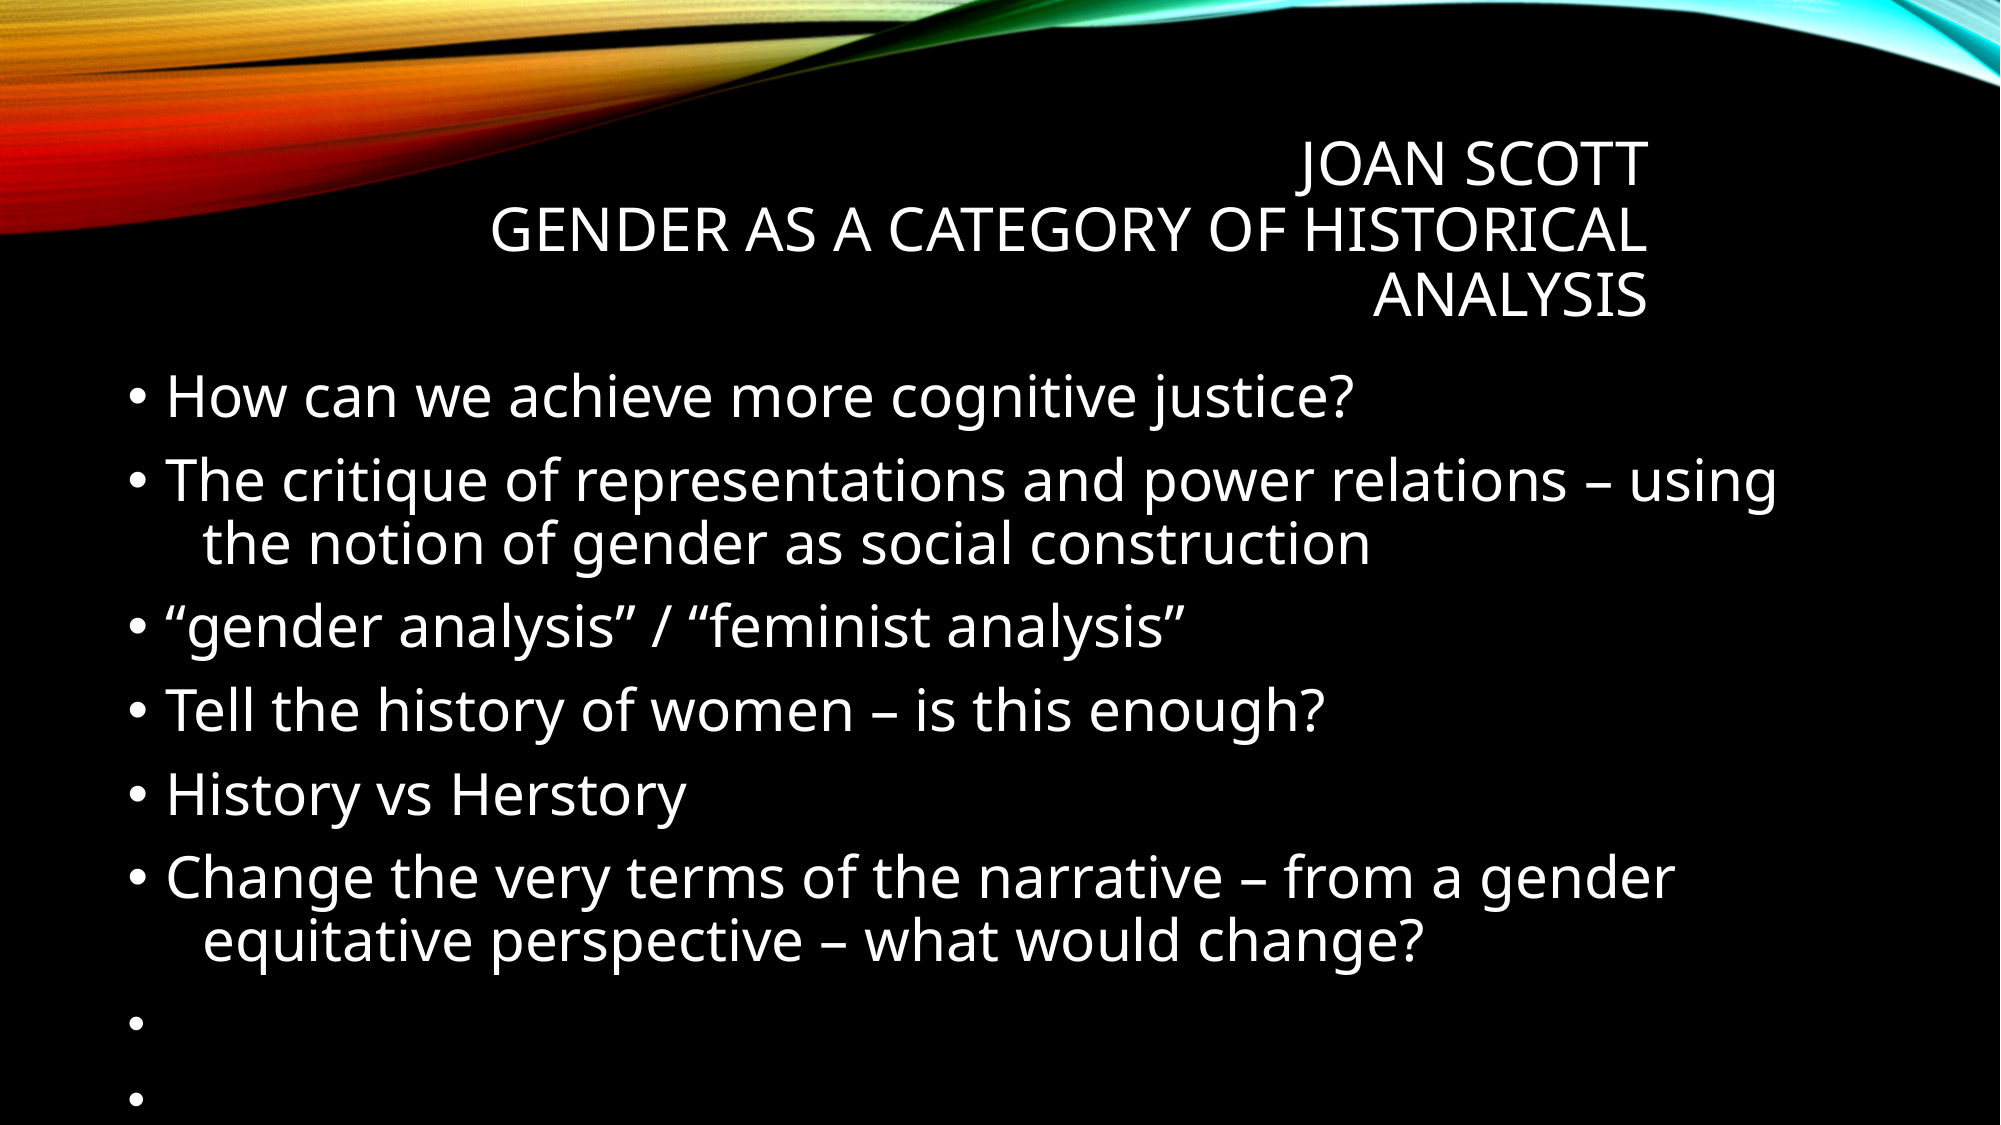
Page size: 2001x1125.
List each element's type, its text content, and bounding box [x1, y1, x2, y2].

list How can we achieve more cognitive justice? The critique of representations and power relations – using the notion of gender as social construction “gender analysis” / “feminist analysis” Tell the history of women – is this enough? History vs Herstory Change the very terms of the narrative – from a gender equitative perspective – what would change? [112, 360, 1888, 1021]
title Joan Scott Gender as a category of historical analysis [474, 125, 1888, 338]
